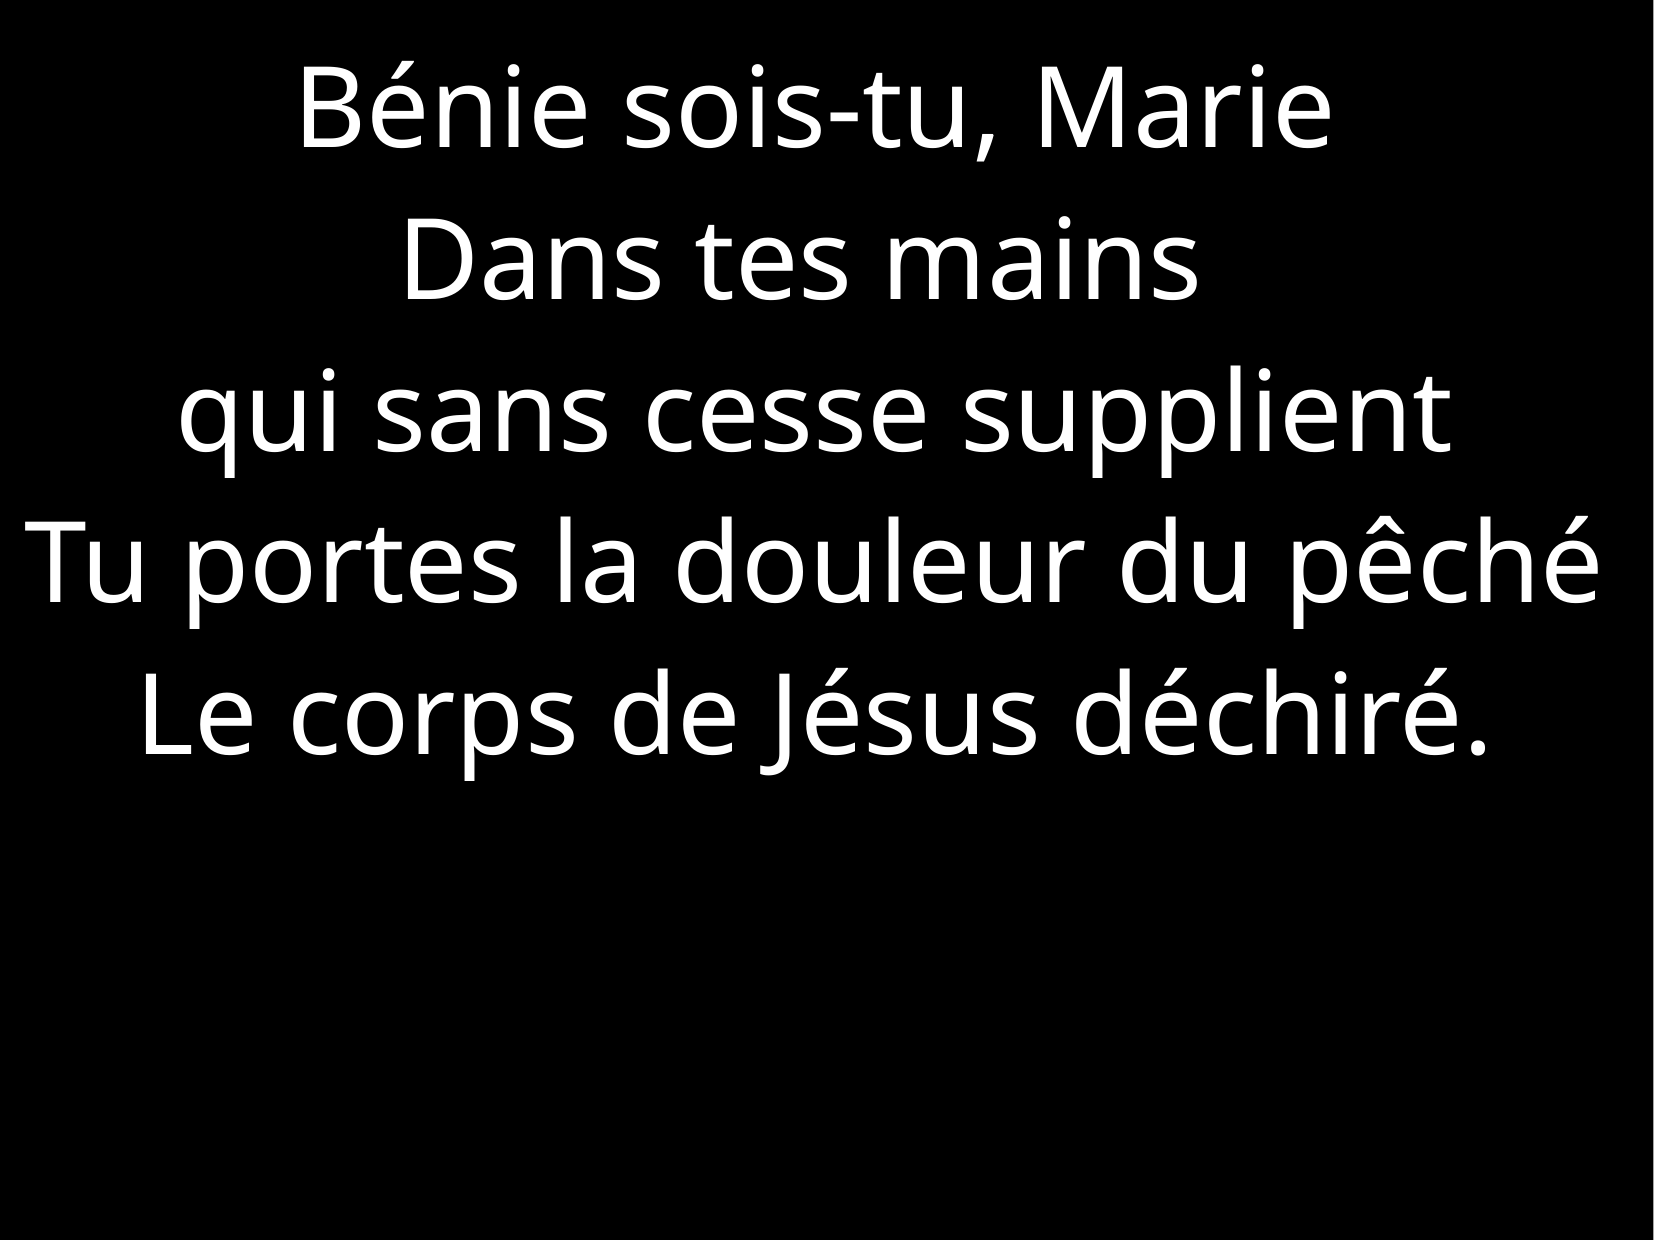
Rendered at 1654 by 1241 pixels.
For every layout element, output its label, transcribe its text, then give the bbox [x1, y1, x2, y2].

list Bénie sois-tu, Marie Dans tes mains qui sans cesse supplient Tu portes la douleur du pêché Le corps de Jésus déchiré. [0, 27, 1642, 847]
